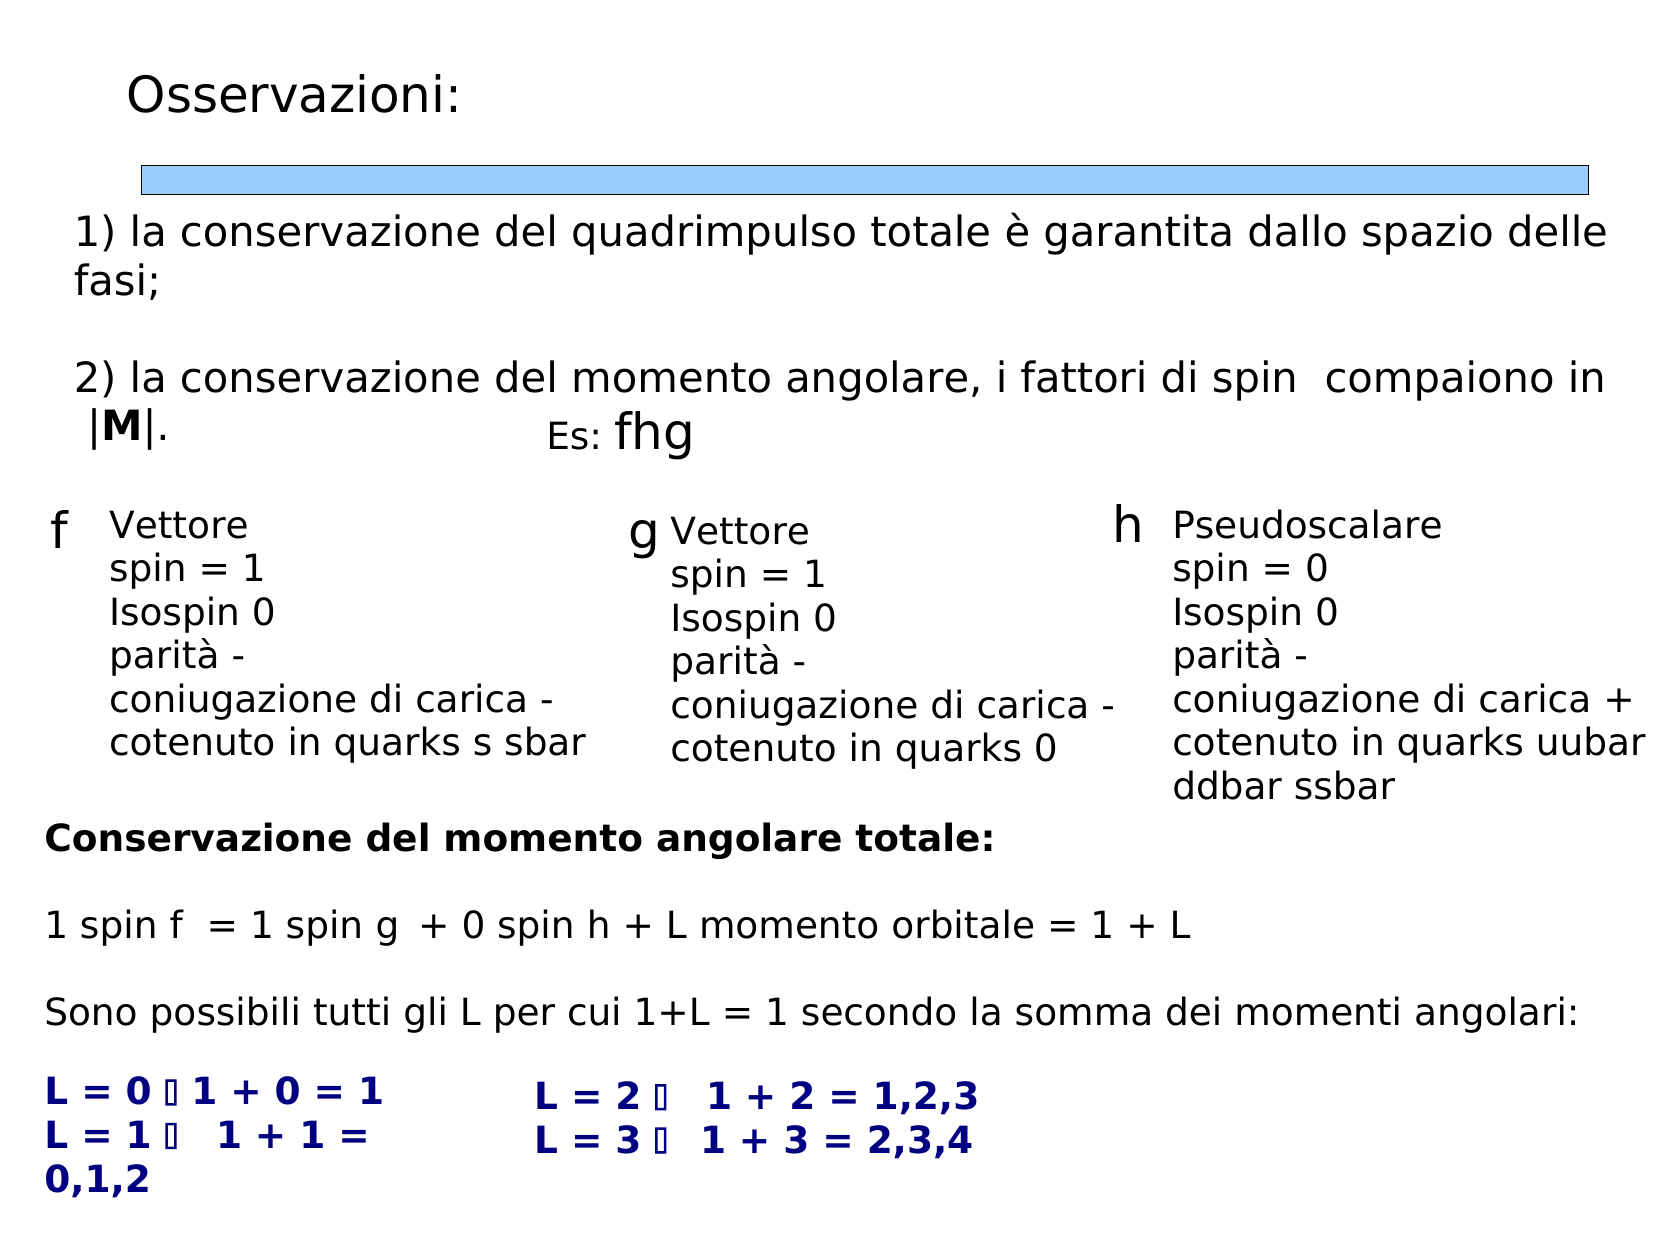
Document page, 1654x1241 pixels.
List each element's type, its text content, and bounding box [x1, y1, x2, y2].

text_box Vettore spin = 1 Isospin 0 parità - coniugazione di carica - cotenuto in quarks s sbar [94, 496, 686, 773]
text_box g [613, 506, 655, 579]
text_box Es: fhg [531, 407, 1506, 480]
text_box f [35, 506, 94, 579]
text_box h [1098, 500, 1157, 573]
text_box Vettore spin = 1 Isospin 0 parità - coniugazione di carica - cotenuto in quarks 0 [655, 502, 1157, 778]
text_box Osservazioni: [112, 59, 1530, 133]
text_box 1) la conservazione del quadrimpulso totale è garantita dallo spazio delle fasi; 2) la conservazione del momento angolare, i fattori di spin compaiono in |M|. [59, 200, 1654, 459]
text_box Conservazione del momento angolare totale: 1 spin f = 1 spin g + 0 spin h + L momento orbitale = 1 + L Sono possibili tutti gli L per cui 1+L = 1 secondo la somma dei momenti angolari: [29, 809, 1625, 1044]
text_box L = 2  1 + 2 = 1,2,3 L = 3  1 + 3 = 2,3,4 [519, 1067, 1052, 1175]
text_box L = 0  1 + 0 = 1 L = 1  1 + 1 = 0,1,2 [29, 1062, 502, 1214]
text_box Pseudoscalare spin = 0 Isospin 0 parità - coniugazione di carica + cotenuto in quarks uubar ddbar ssbar [1157, 496, 1654, 816]
